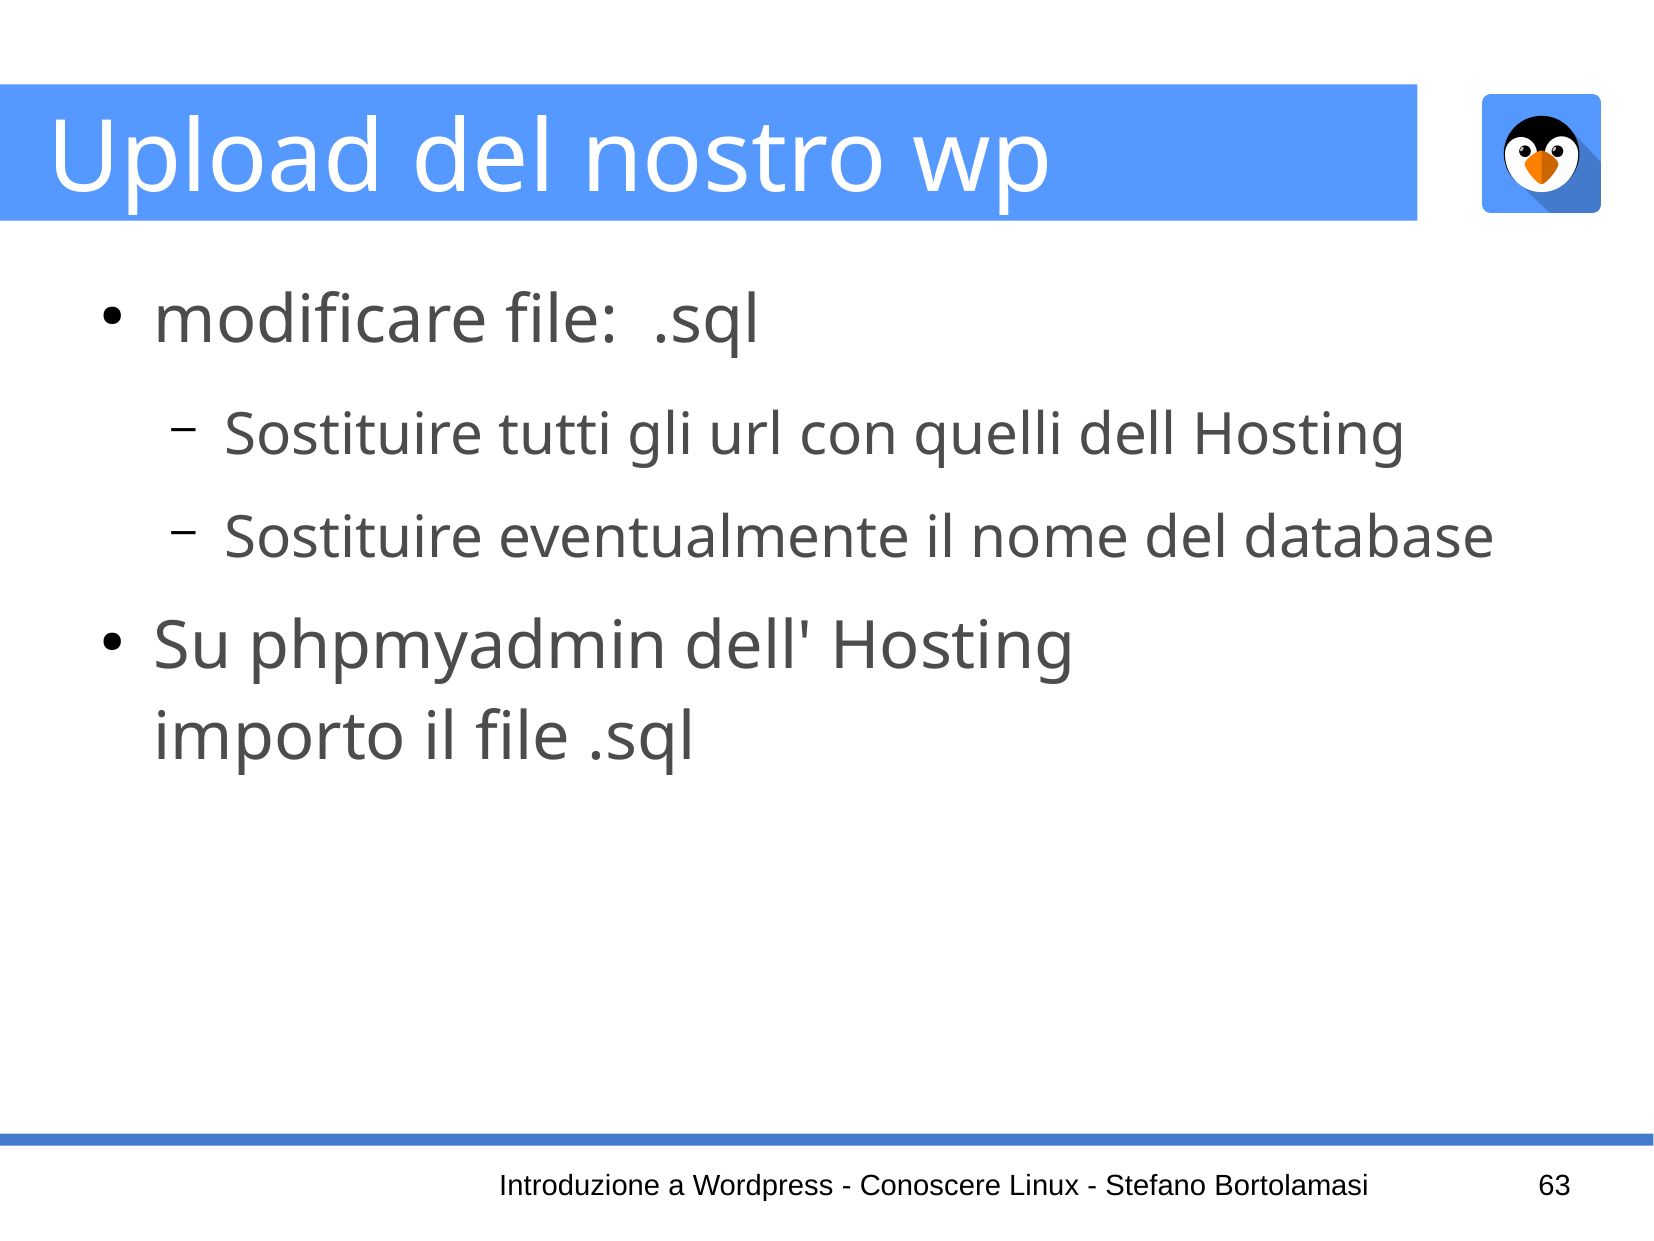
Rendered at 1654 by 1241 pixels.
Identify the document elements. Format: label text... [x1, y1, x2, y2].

title Upload del nostro wp [0, 91, 1418, 214]
list modificare file: .sql Sostituire tutti gli url con quelli dell Hosting Sostituire eventualmente il nome del database Su phpmyadmin dell' Hosting importo il file .sql [82, 271, 1538, 1063]
picture [1482, 94, 1601, 213]
